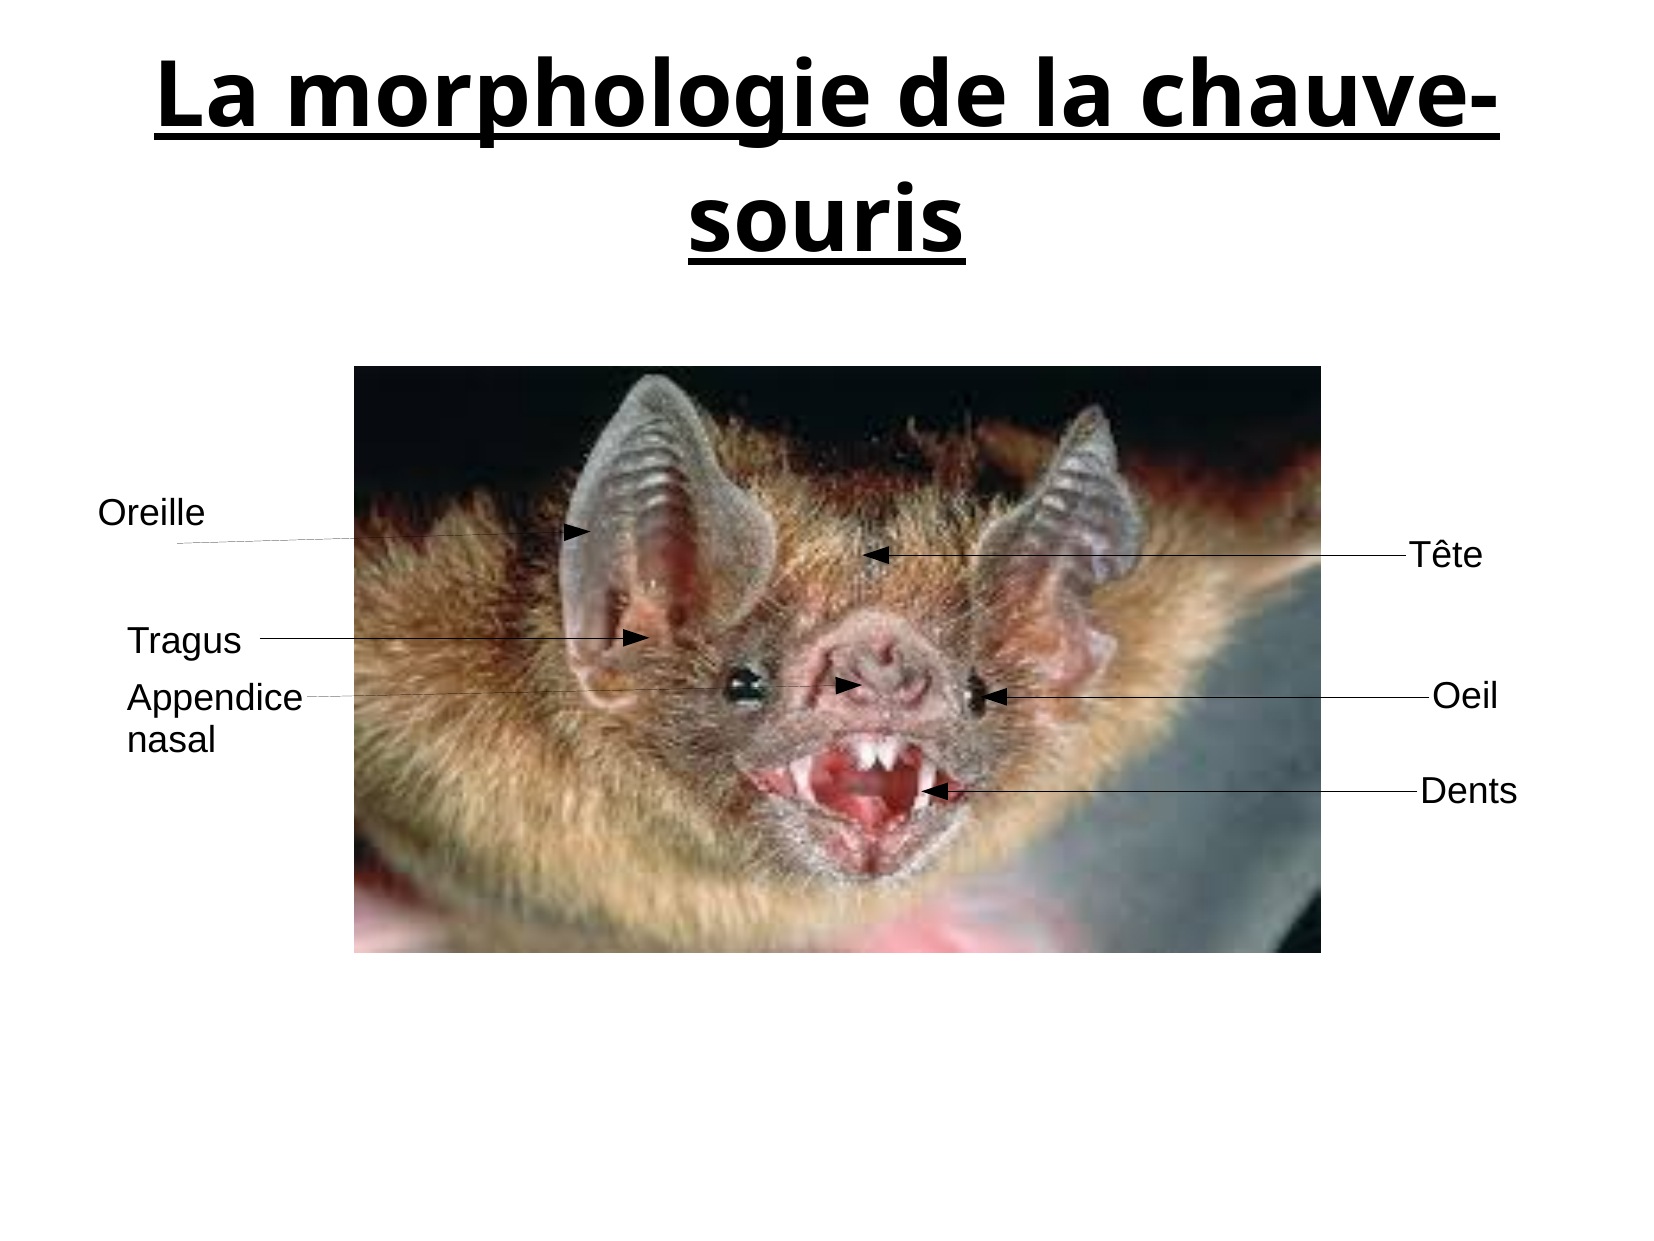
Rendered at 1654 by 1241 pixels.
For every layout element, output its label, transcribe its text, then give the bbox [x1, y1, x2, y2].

text_box Oeil [1417, 667, 1571, 725]
picture [354, 366, 1321, 953]
text_box Oreille [82, 484, 272, 542]
text_box Tête [1393, 525, 1571, 583]
title La morphologie de la chauve-souris [82, 25, 1571, 281]
text_box Tragus [112, 611, 278, 669]
text_box Appendice nasal [112, 668, 325, 768]
text_box Dents [1405, 761, 1548, 819]
